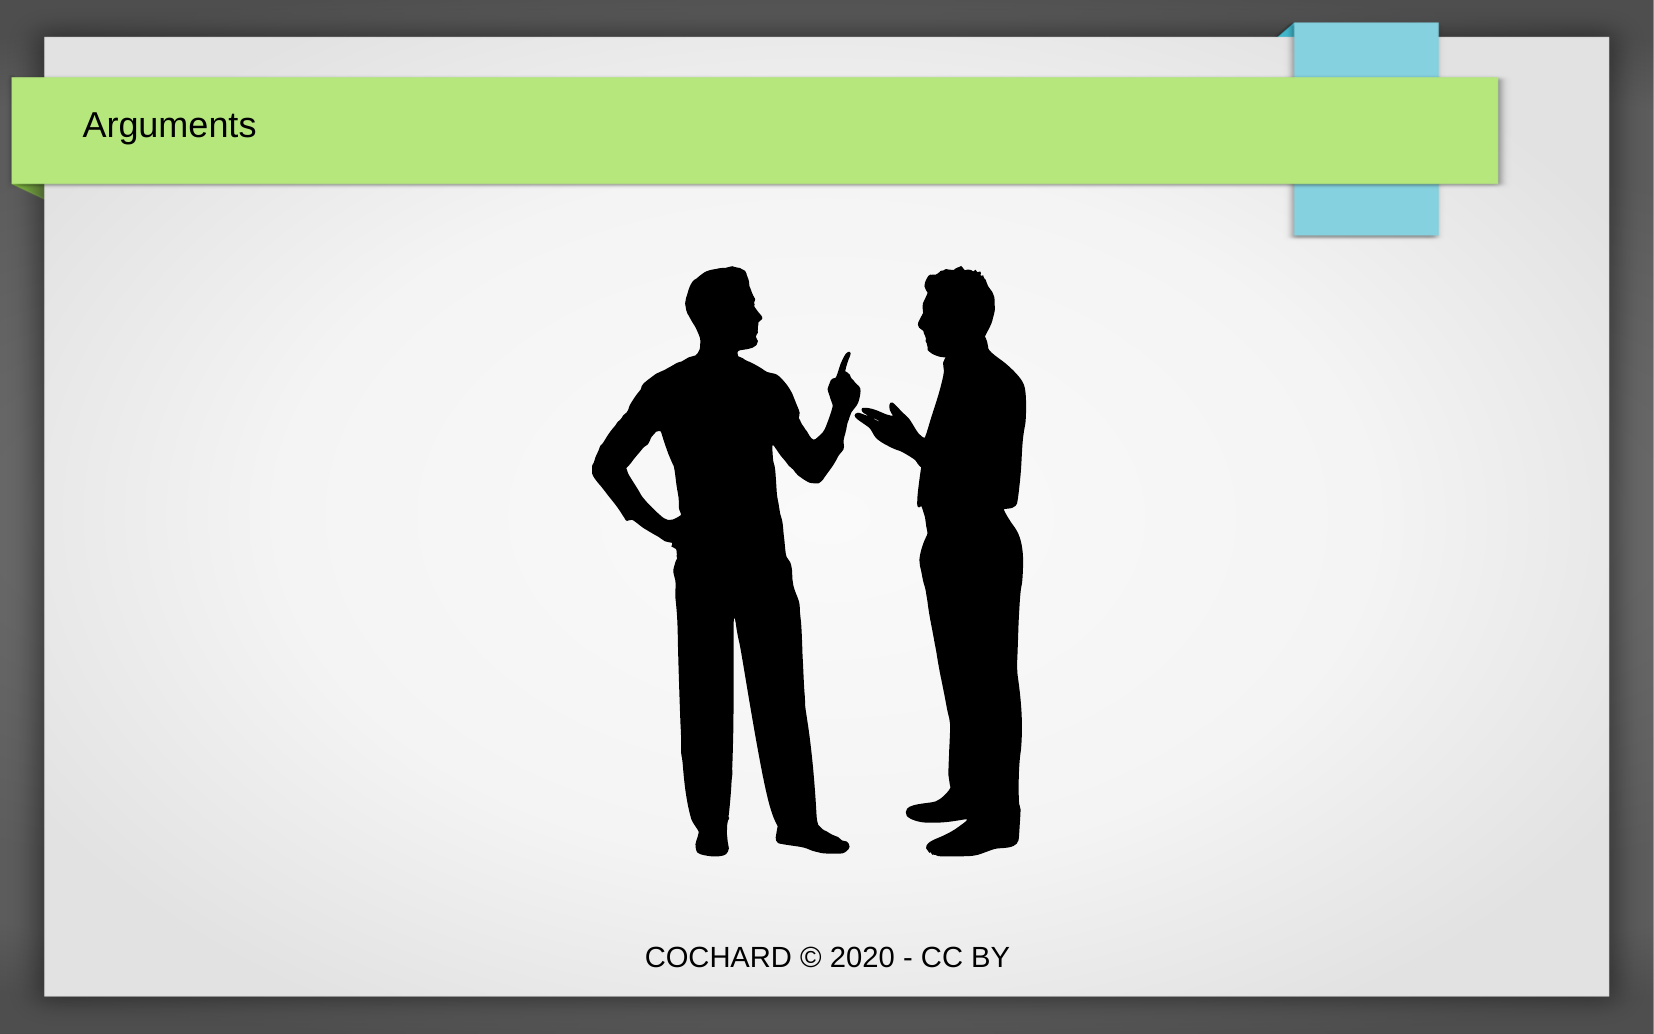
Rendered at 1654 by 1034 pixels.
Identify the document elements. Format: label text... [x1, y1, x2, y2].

title Arguments [82, 39, 1235, 210]
picture [0, 0, 1654, 1034]
